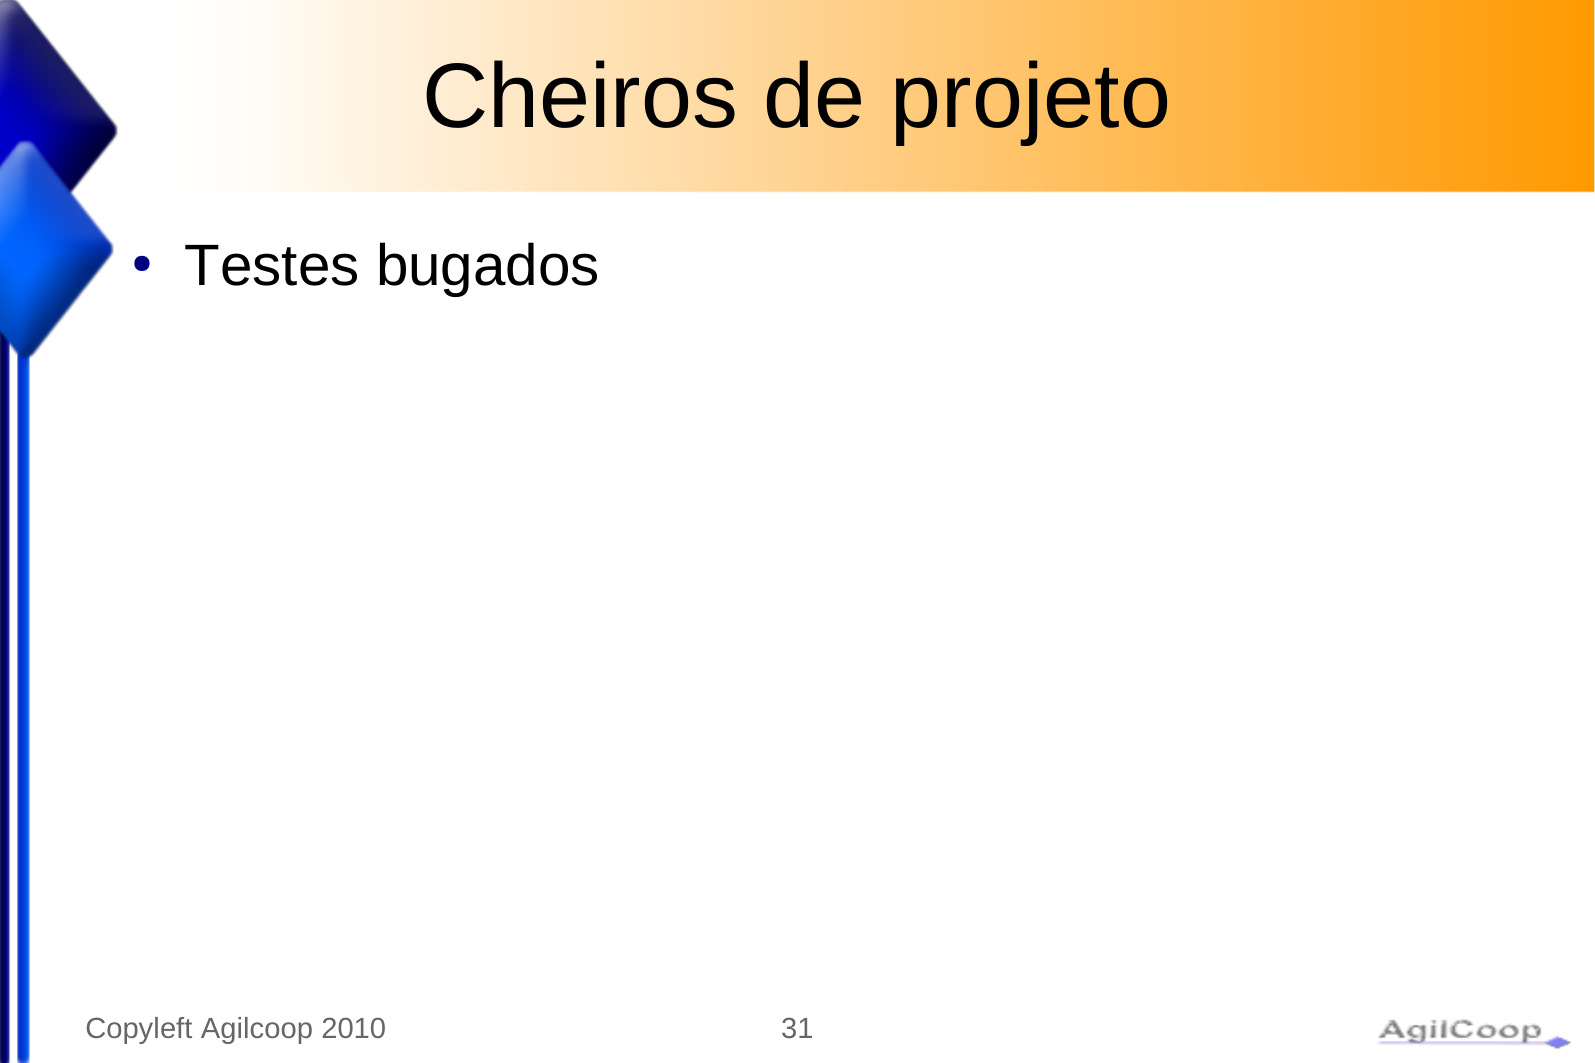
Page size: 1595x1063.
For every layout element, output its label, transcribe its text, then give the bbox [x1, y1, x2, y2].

picture [0, 0, 1595, 1063]
list Testes bugados [113, 232, 1549, 962]
title Cheiros de projeto [79, 6, 1515, 185]
